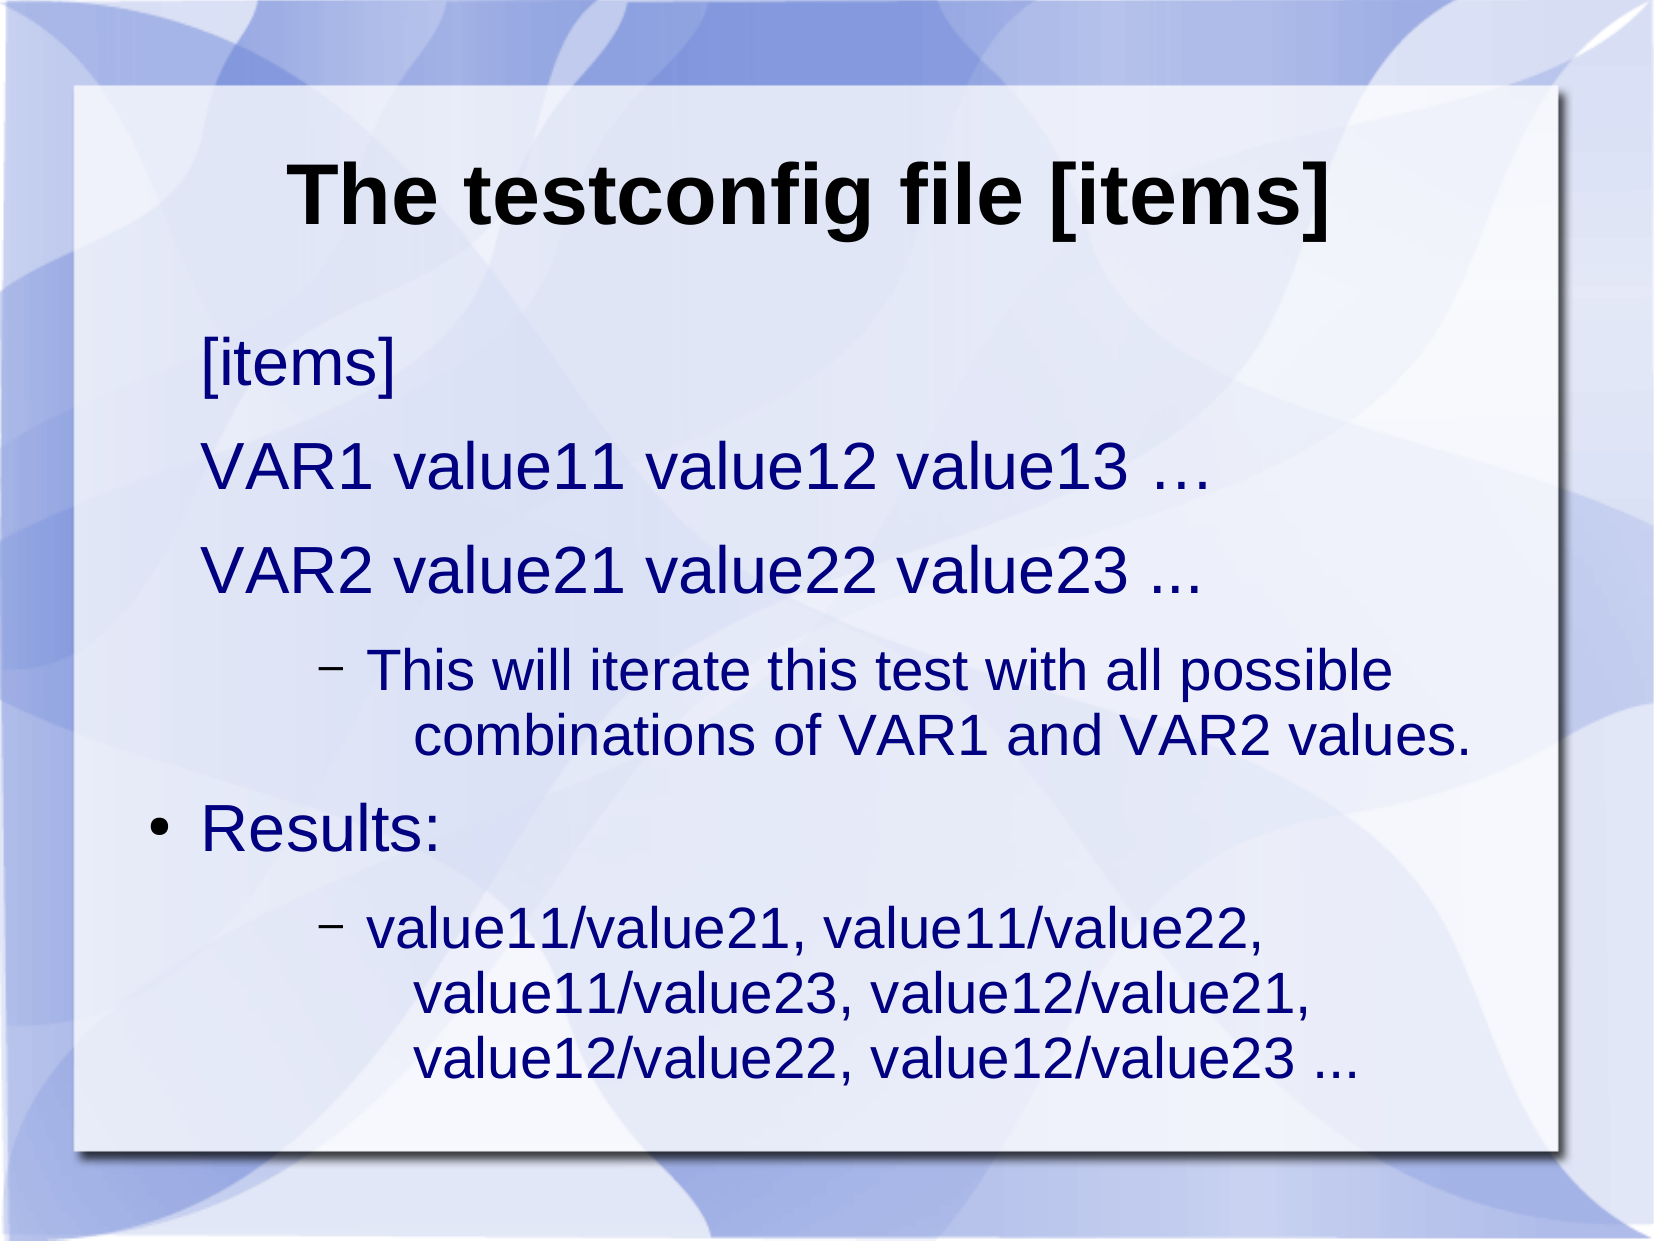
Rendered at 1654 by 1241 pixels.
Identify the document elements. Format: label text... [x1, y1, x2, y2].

list [items] VAR1 value11 value12 value13 … VAR2 value21 value22 value23 ... This will iterate this test with all possible combinations of VAR1 and VAR2 values. Results: value11/value21, value11/value22, value11/value23, value12/value21, value12/value22, value12/value23 ... [129, 324, 1489, 1091]
title The testconfig file [items] [82, 90, 1536, 298]
picture [0, 0, 1654, 1241]
